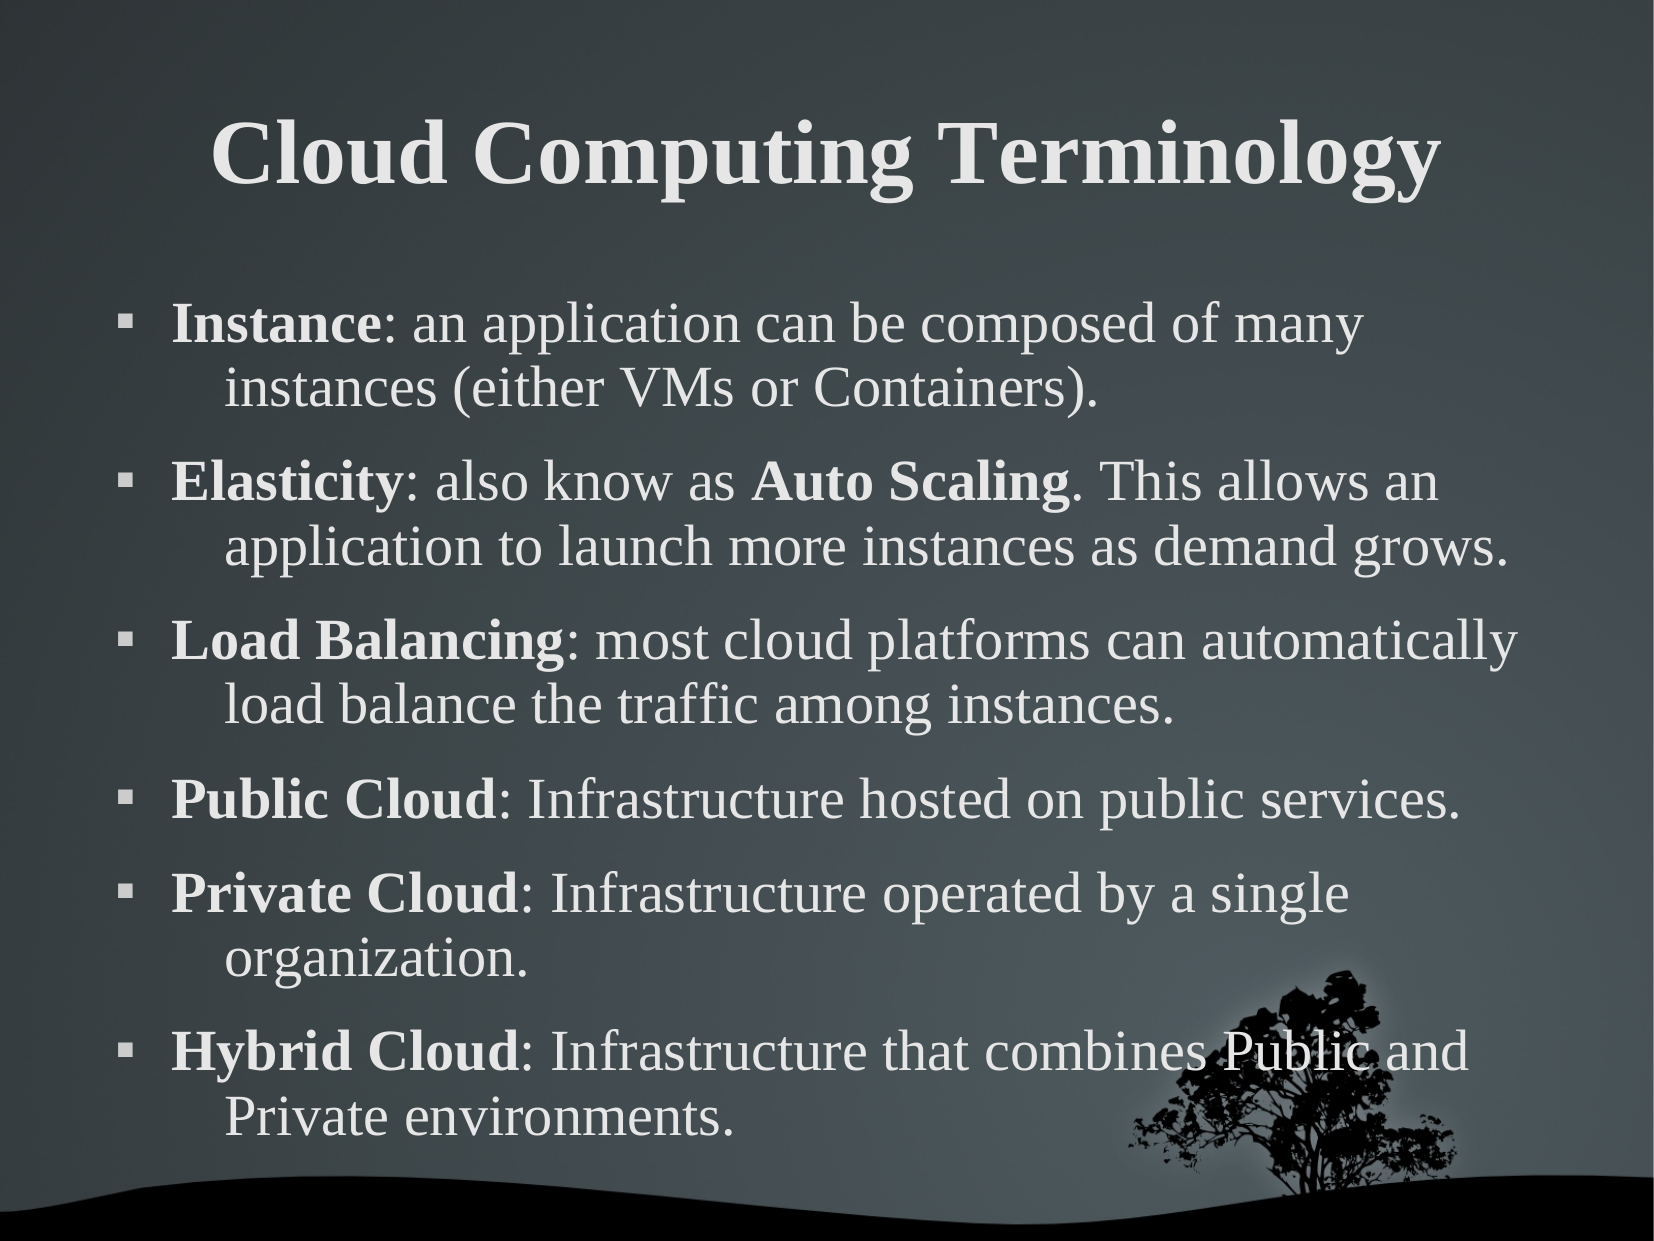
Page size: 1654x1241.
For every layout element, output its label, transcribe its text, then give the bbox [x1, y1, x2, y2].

picture [0, 0, 1654, 1241]
title Cloud Computing Terminology [82, 49, 1571, 257]
list Instance: an application can be composed of many instances (either VMs or Containers). Elasticity: also know as Auto Scaling. This allows an application to launch more instances as demand grows. Load Balancing: most cloud platforms can automatically load balance the traffic among instances. Public Cloud: Infrastructure hosted on public services. Private Cloud: Infrastructure operated by a single organization. Hybrid Cloud: Infrastructure that combines Public and Private environments. [82, 290, 1571, 1148]
